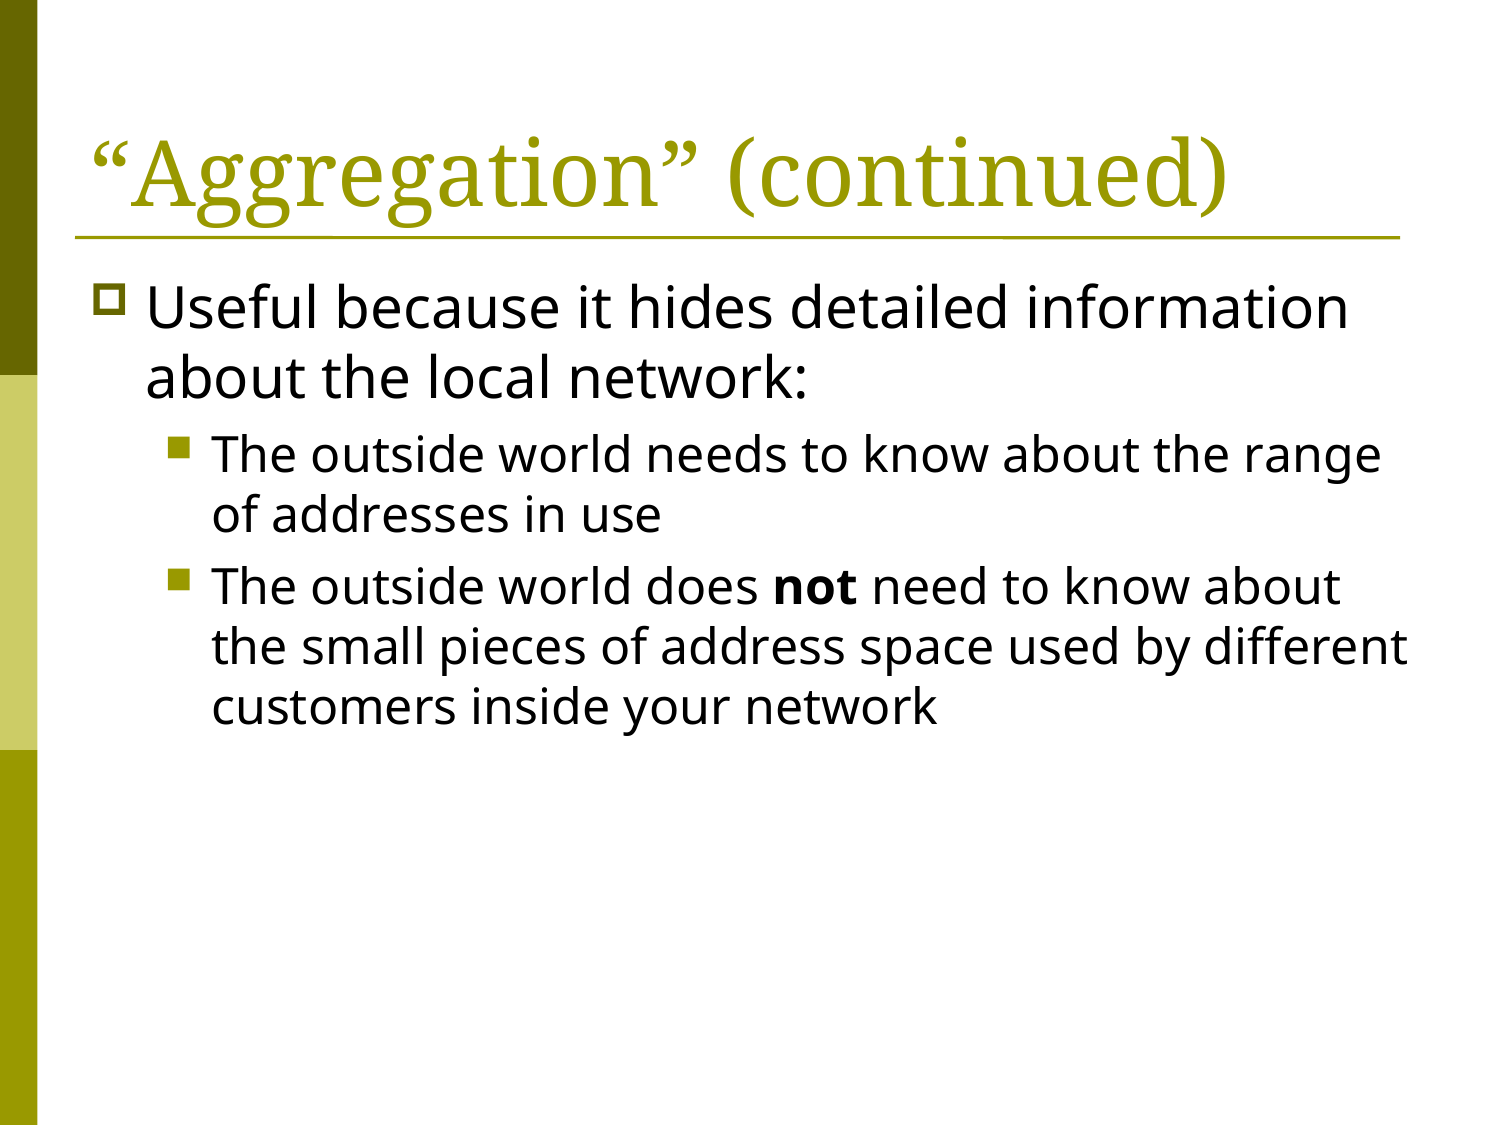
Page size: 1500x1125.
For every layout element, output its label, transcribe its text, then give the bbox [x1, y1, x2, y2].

title “Aggregation” (continued) [75, 45, 1426, 233]
list Useful because it hides detailed information about the local network: The outside world needs to know about the range of addresses in use The outside world does not need to know about the small pieces of address space used by different customers inside your network [75, 262, 1426, 1006]
